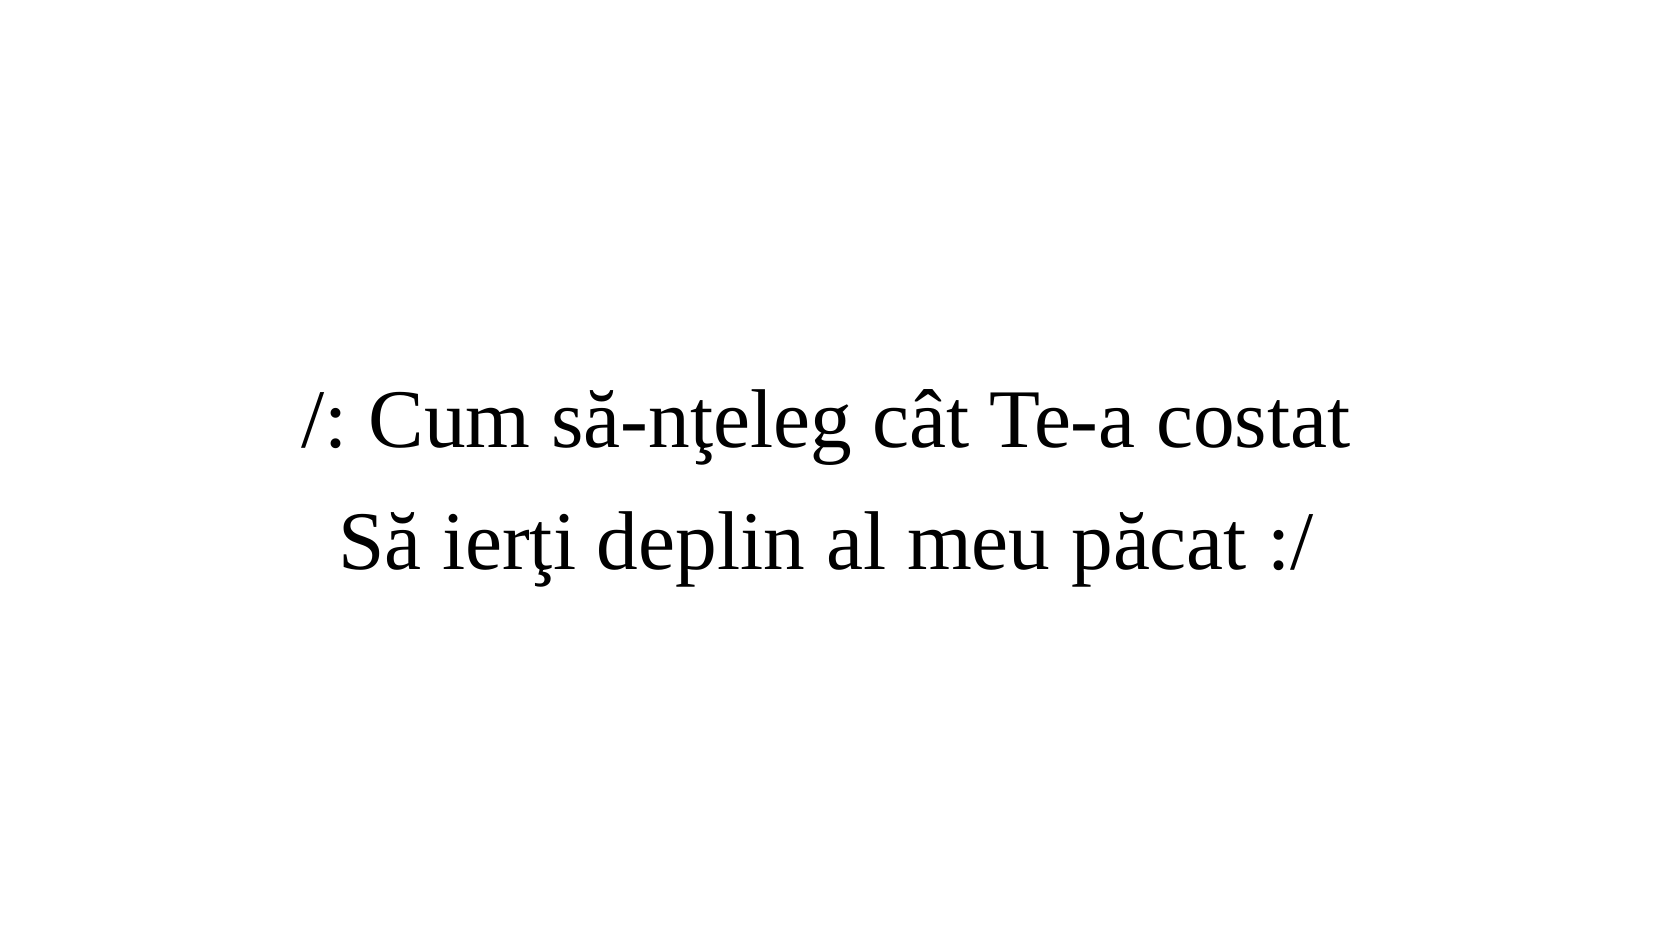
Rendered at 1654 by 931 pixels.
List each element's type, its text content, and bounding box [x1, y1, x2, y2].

subtitle /: Cum să-nţeleg cât Te-a costat Să ierţi deplin al meu păcat :/ [118, 362, 1536, 588]
